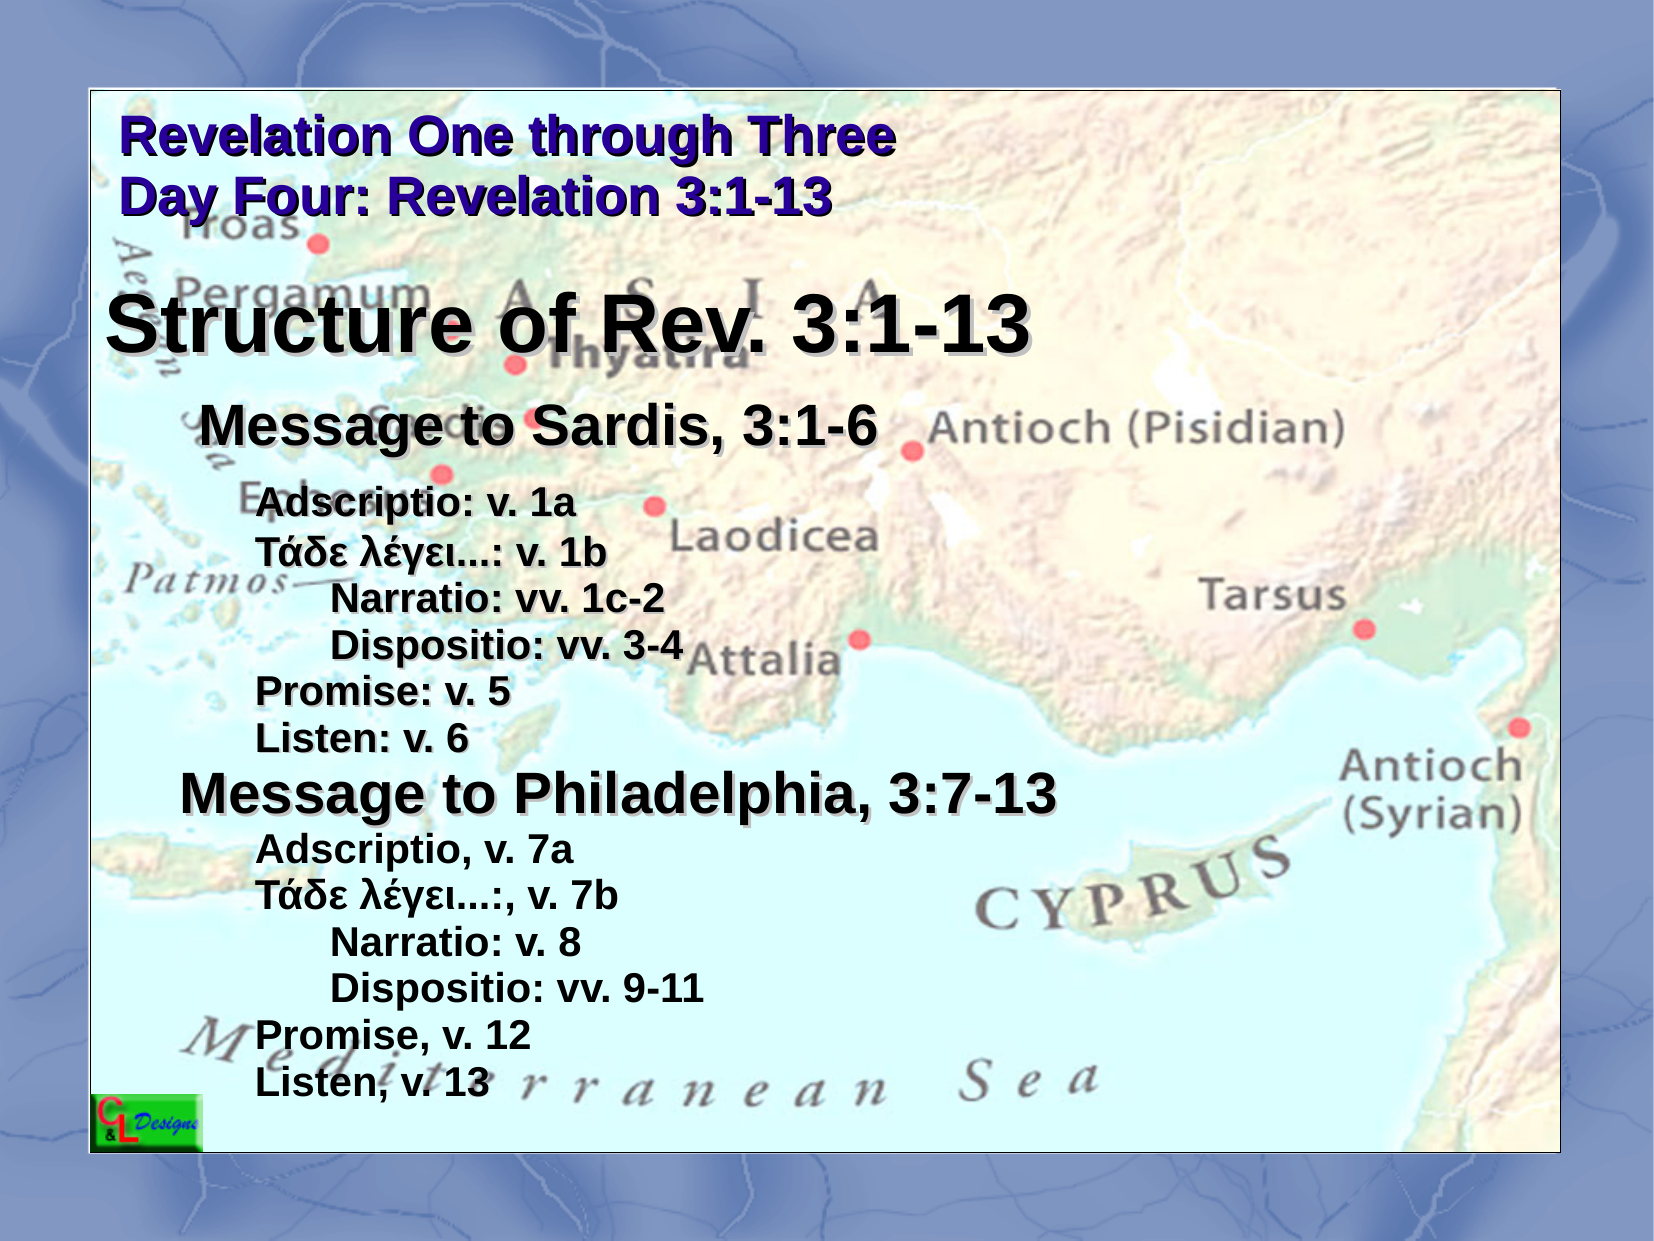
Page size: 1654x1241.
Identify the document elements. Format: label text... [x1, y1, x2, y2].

picture [0, 0, 1654, 1241]
text_box Structure of Rev. 3:1-13 Message to Sardis, 3:1-6 Adscriptio: v. 1a Τάδε λέγει...: v. 1b Narratio: vv. 1c-2 Dispositio: vv. 3-4 Promise: v. 5 Listen: v. 6 Message to Philadelphia, 3:7-13 Adscriptio, v. 7a Τάδε λέγει...:, v. 7b Narratio: v. 8 Dispositio: vv. 9-11 Promise, v. 12 Listen, v. 13 [90, 270, 1561, 1212]
text_box [105, 233, 1546, 270]
title Revelation One through Three Day Four: Revelation 3:1-13 [118, 90, 1536, 233]
